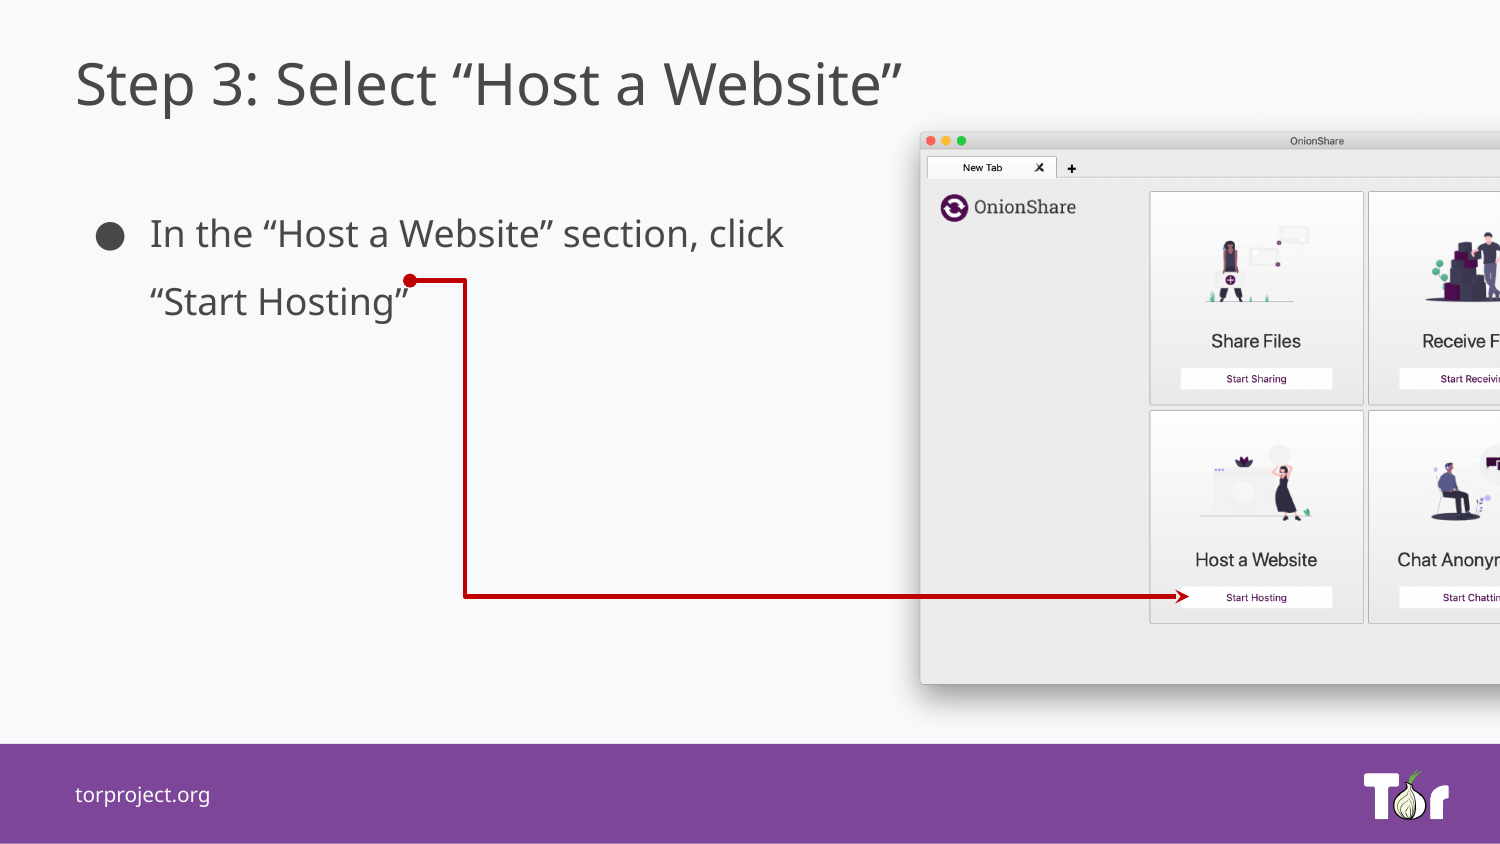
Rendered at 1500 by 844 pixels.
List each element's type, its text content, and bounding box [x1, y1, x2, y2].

title Step 3: Select “Host a Website” [75, 46, 1436, 141]
picture [877, 103, 1500, 741]
picture [1364, 768, 1449, 820]
list In the “Host a Website” section, click “Start Hosting” [75, 187, 795, 713]
